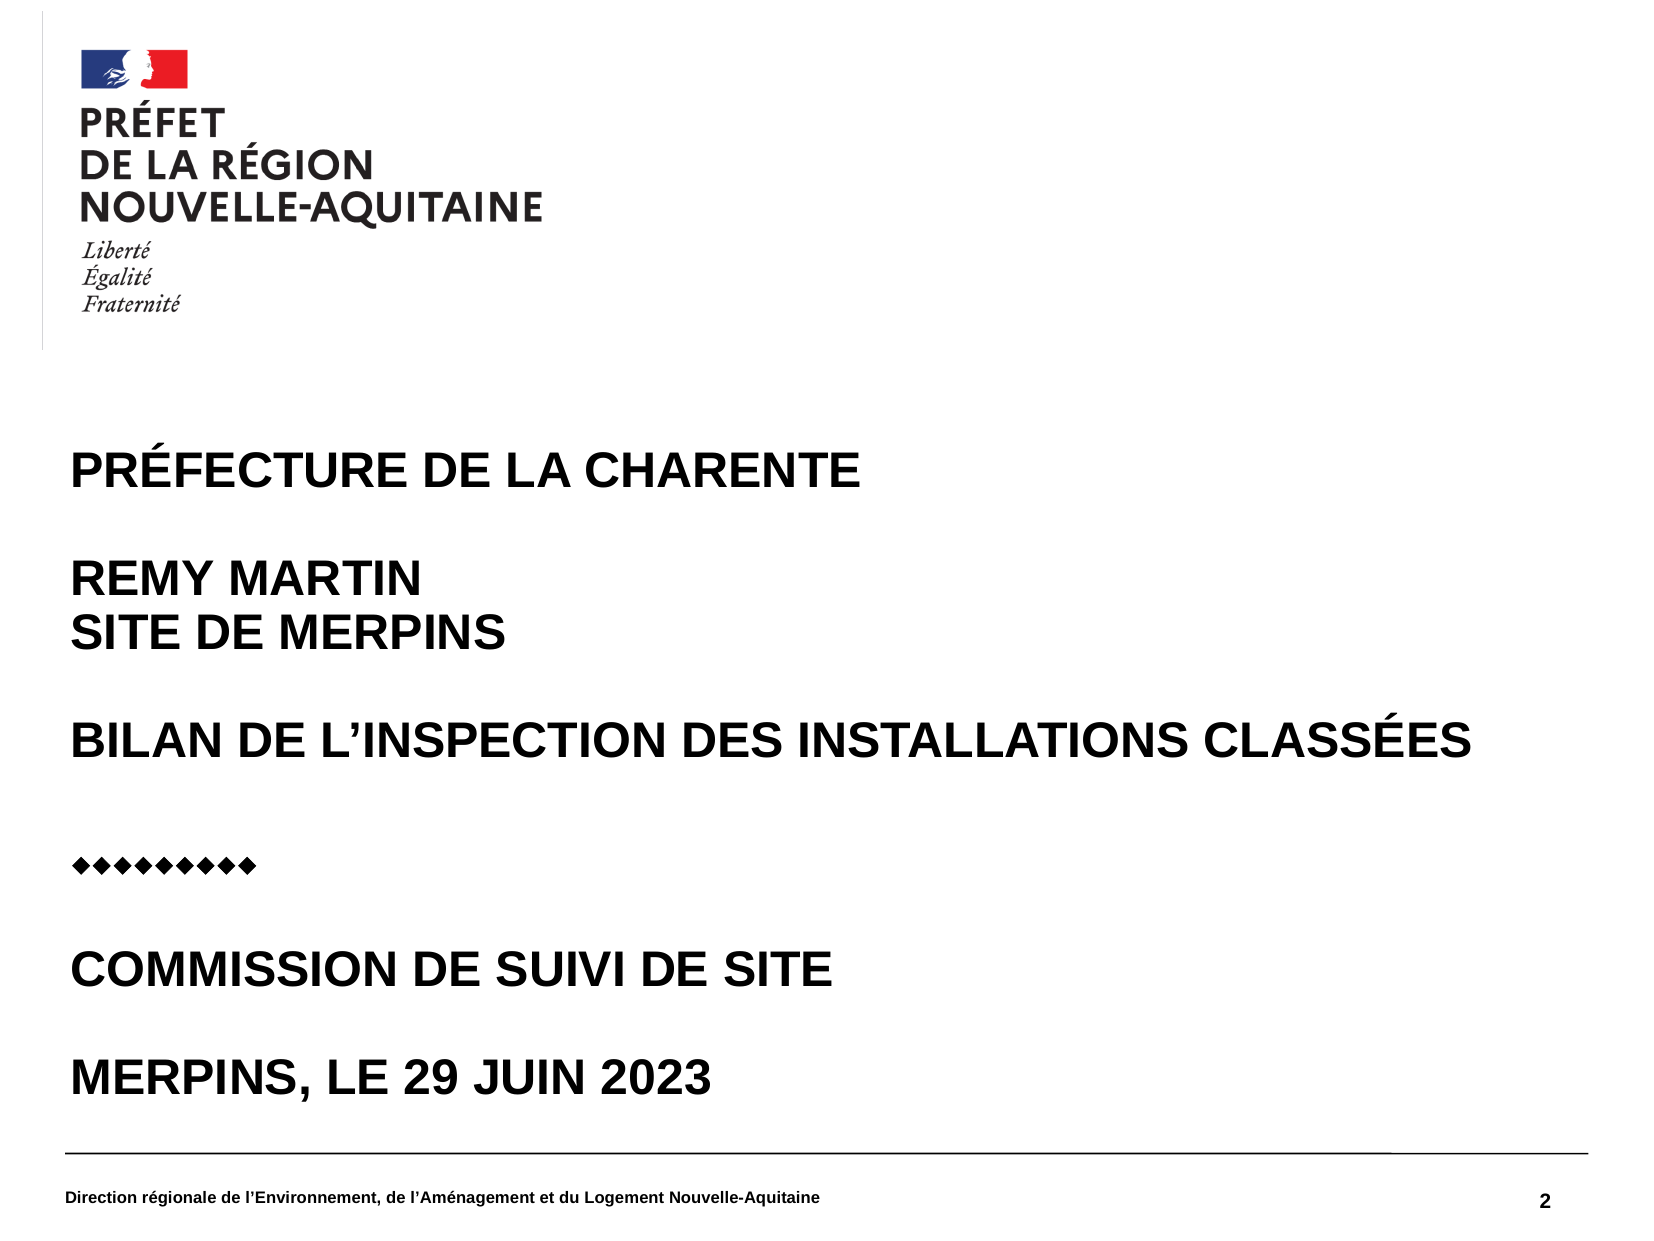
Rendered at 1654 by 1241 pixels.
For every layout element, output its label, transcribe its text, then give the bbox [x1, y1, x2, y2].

footer Direction régionale de l’Environnement, de l’Aménagement et du Logement Nouvelle-Aquitaine [65, 1153, 1133, 1241]
list Préfecture de la Charente REMY MARTIN site de MERPINS Bilan de l’inspection des installations classées  Commission de suivi de site MERPINS, le 29 juin 2023 [70, 444, 1595, 1111]
picture [42, 11, 579, 350]
